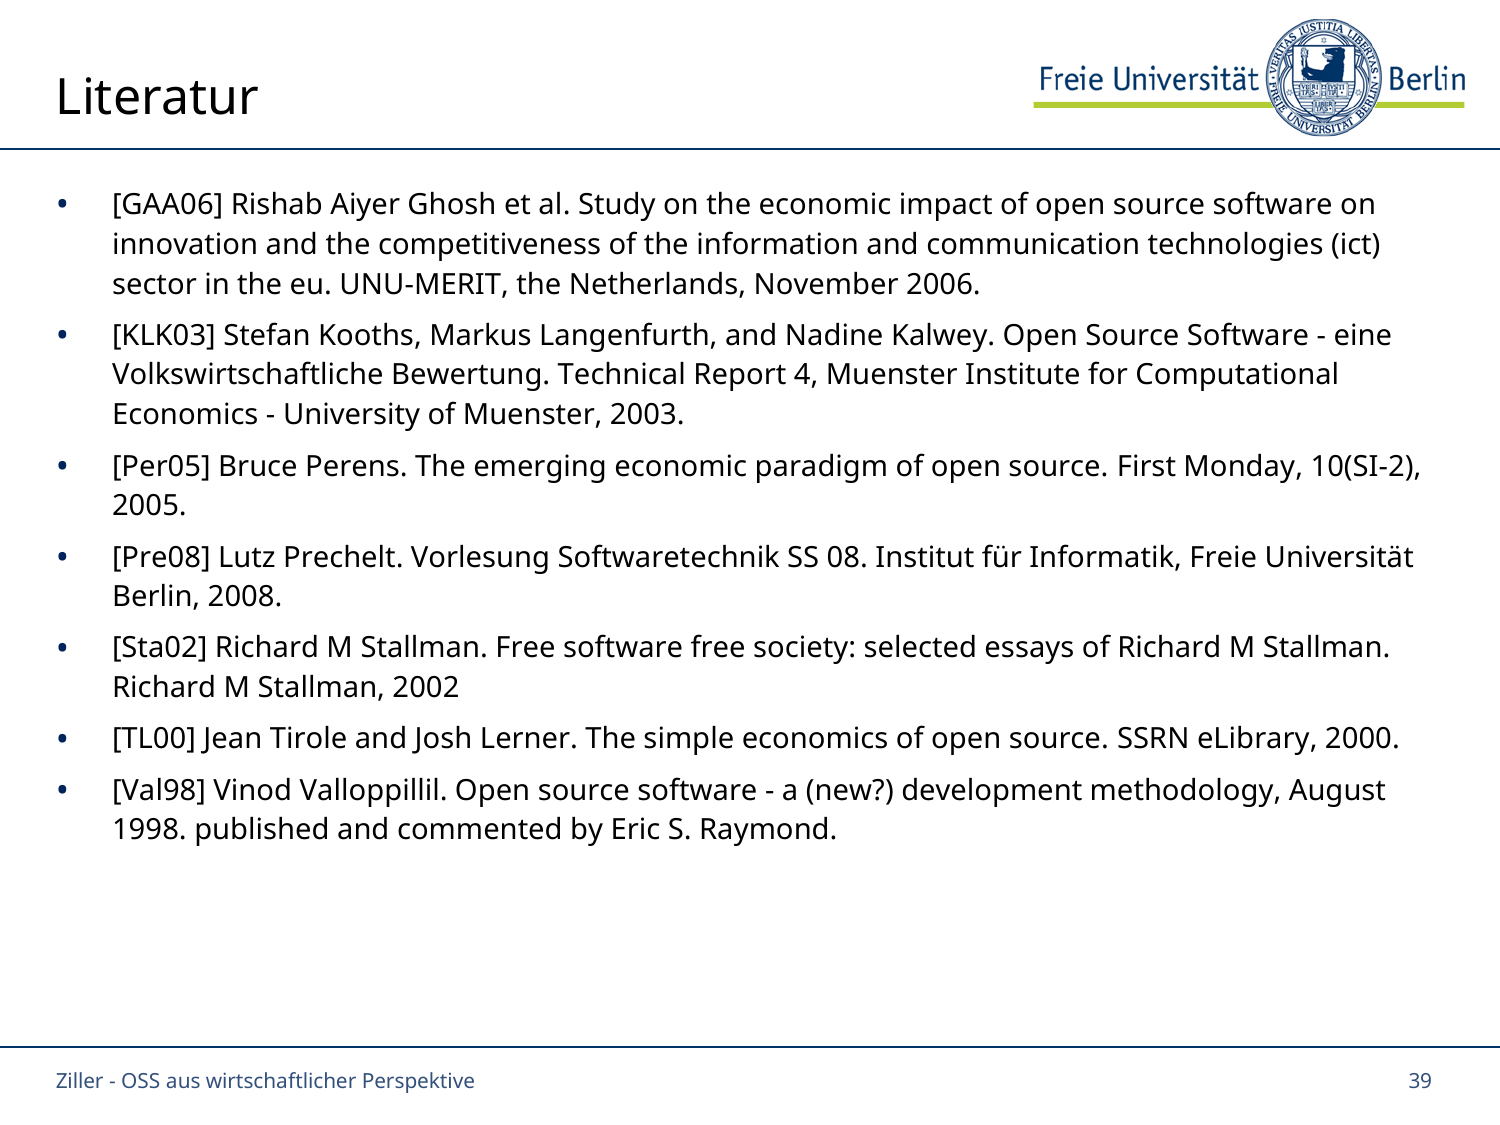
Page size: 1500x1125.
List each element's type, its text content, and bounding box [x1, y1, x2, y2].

list [GAA06] Rishab Aiyer Ghosh et al. Study on the economic impact of open source software on innovation and the competitiveness of the information and communication technologies (ict) sector in the eu. UNU-MERIT, the Netherlands, November 2006. [KLK03] Stefan Kooths, Markus Langenfurth, and Nadine Kalwey. Open Source Software - eine Volkswirtschaftliche Bewertung. Technical Report 4, Muenster Institute for Computational Economics - University of Muenster, 2003. [Per05] Bruce Perens. The emerging economic paradigm of open source. First Monday, 10(SI-2), 2005. [Pre08] Lutz Prechelt. Vorlesung Softwaretechnik SS 08. Institut für Informatik, Freie Universität Berlin, 2008. [Sta02] Richard M Stallman. Free software free society: selected essays of Richard M Stallman. Richard M Stallman, 2002 [TL00] Jean Tirole and Josh Lerner. The simple economics of open source. SSRN eLibrary, 2000. [Val98] Vinod Valloppillil. Open source software - a (new?) development methodology, August 1998. published and commented by Eric S. Raymond. [41, 175, 1447, 1039]
picture [1033, 19, 1470, 137]
title Literatur [41, 0, 1016, 138]
